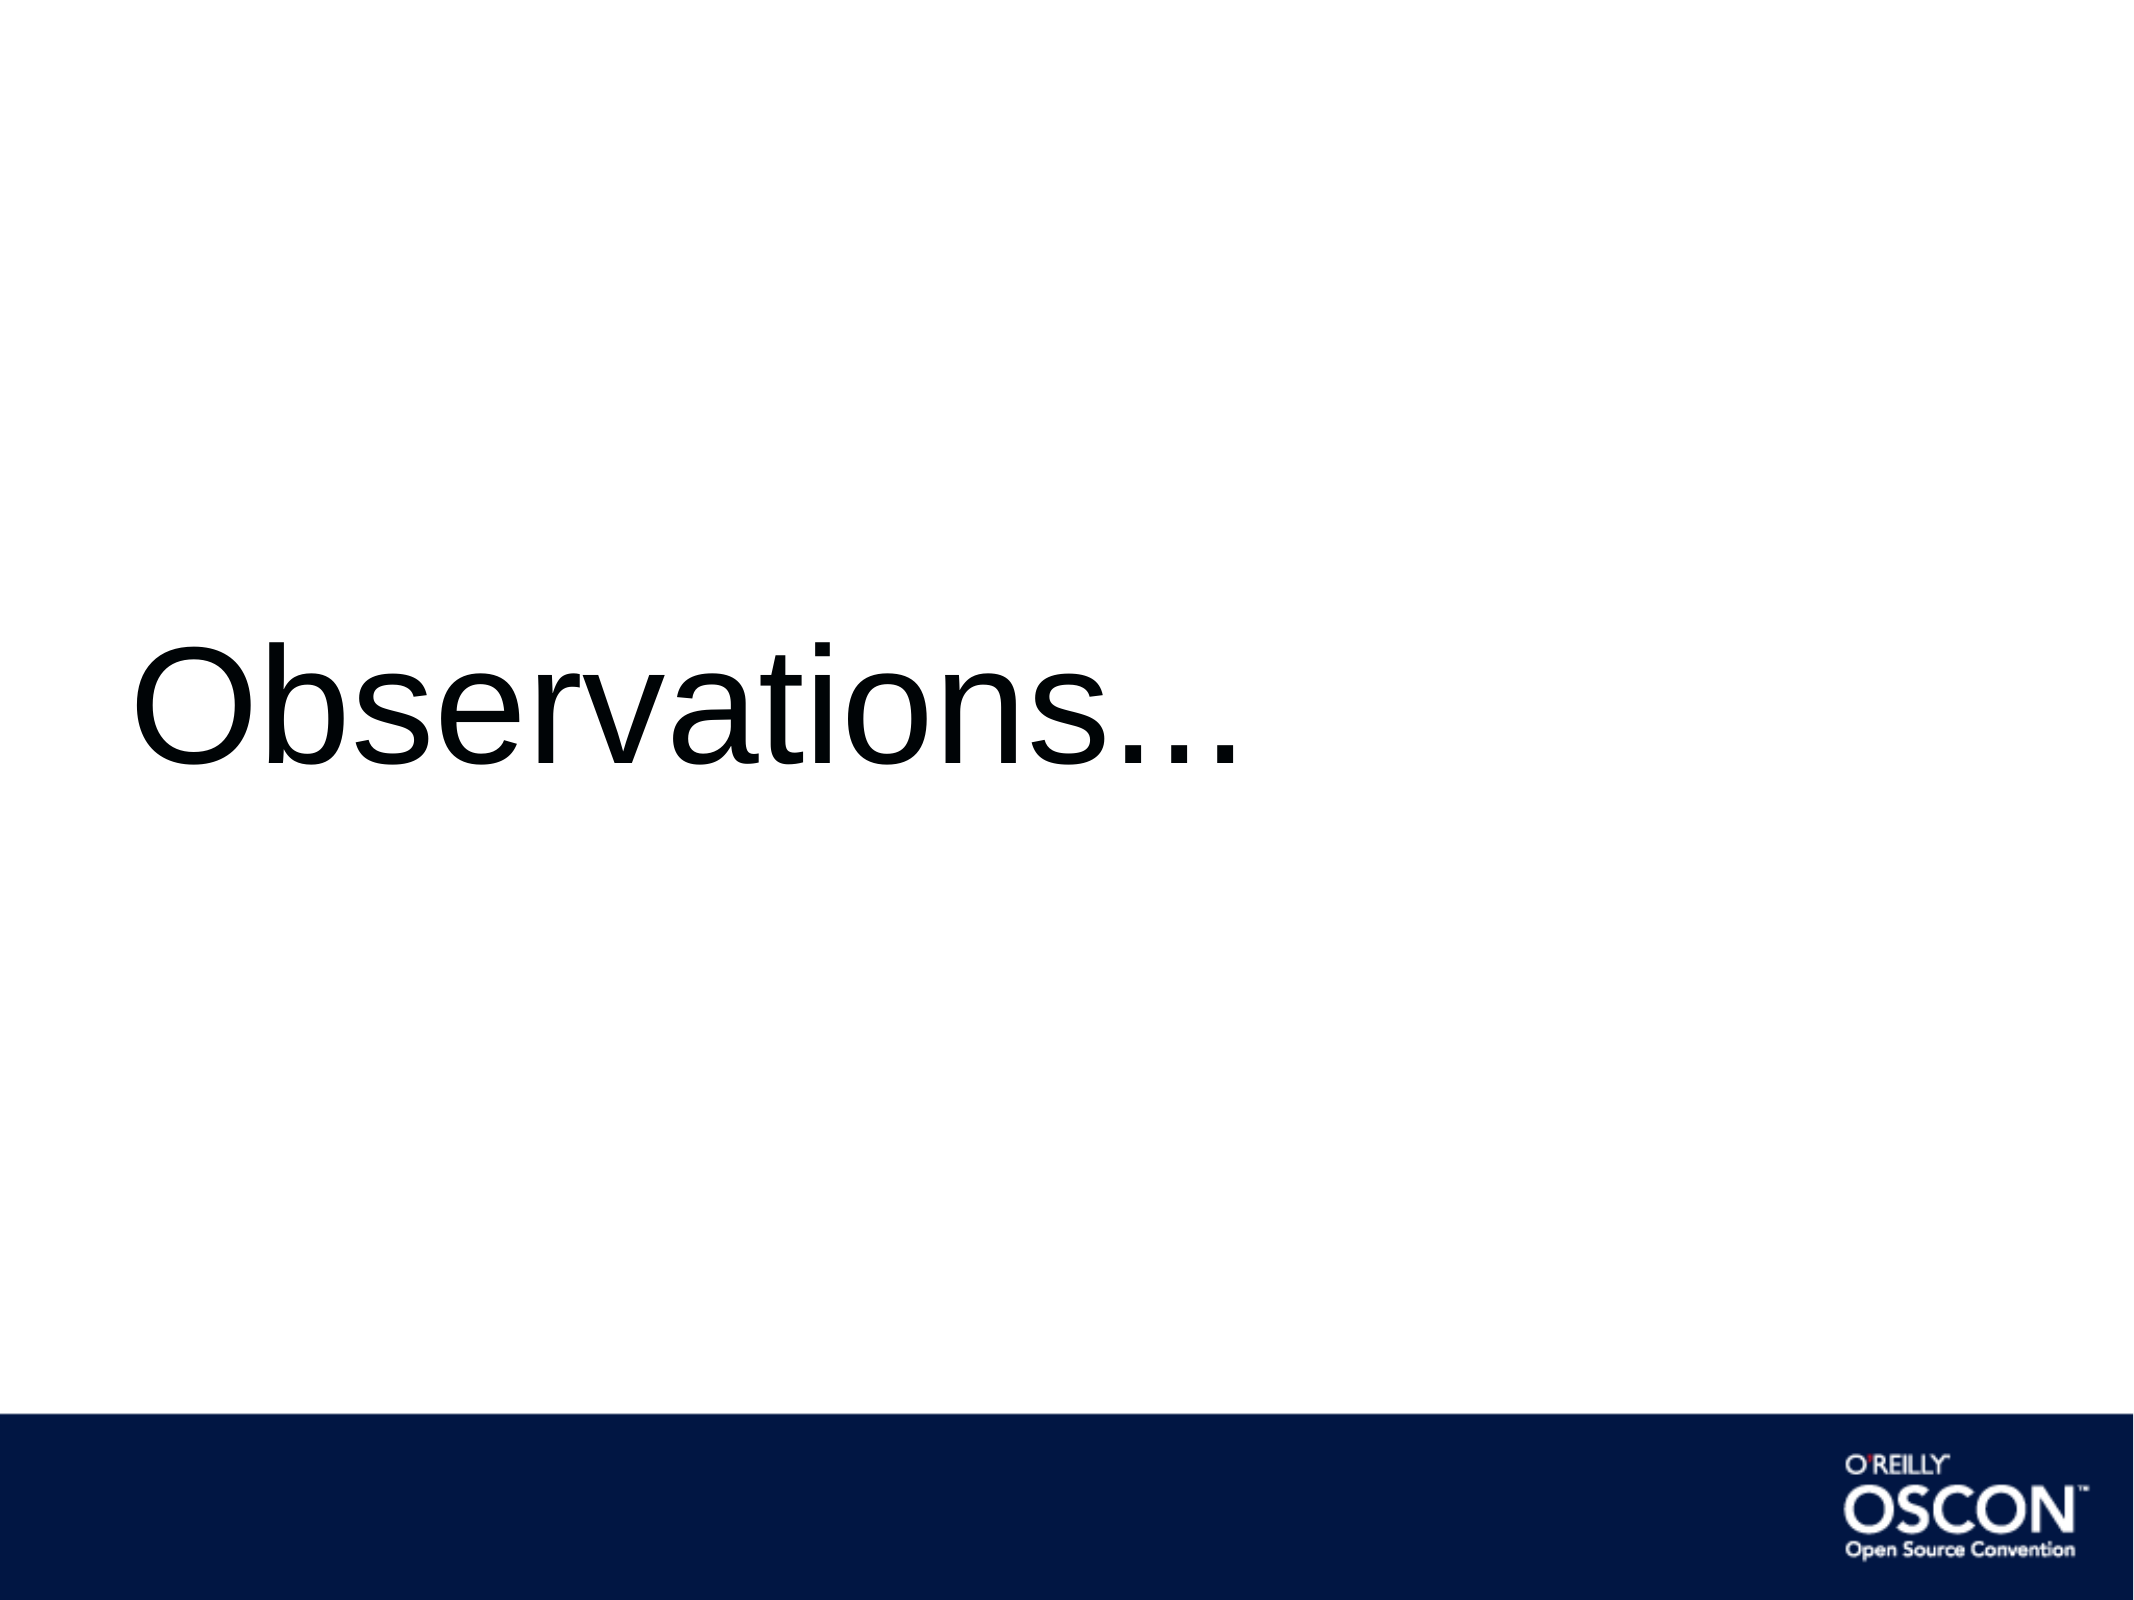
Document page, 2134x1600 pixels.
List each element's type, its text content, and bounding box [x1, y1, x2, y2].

subtitle Observations... [41, 95, 2094, 1323]
picture [0, 0, 2134, 1600]
